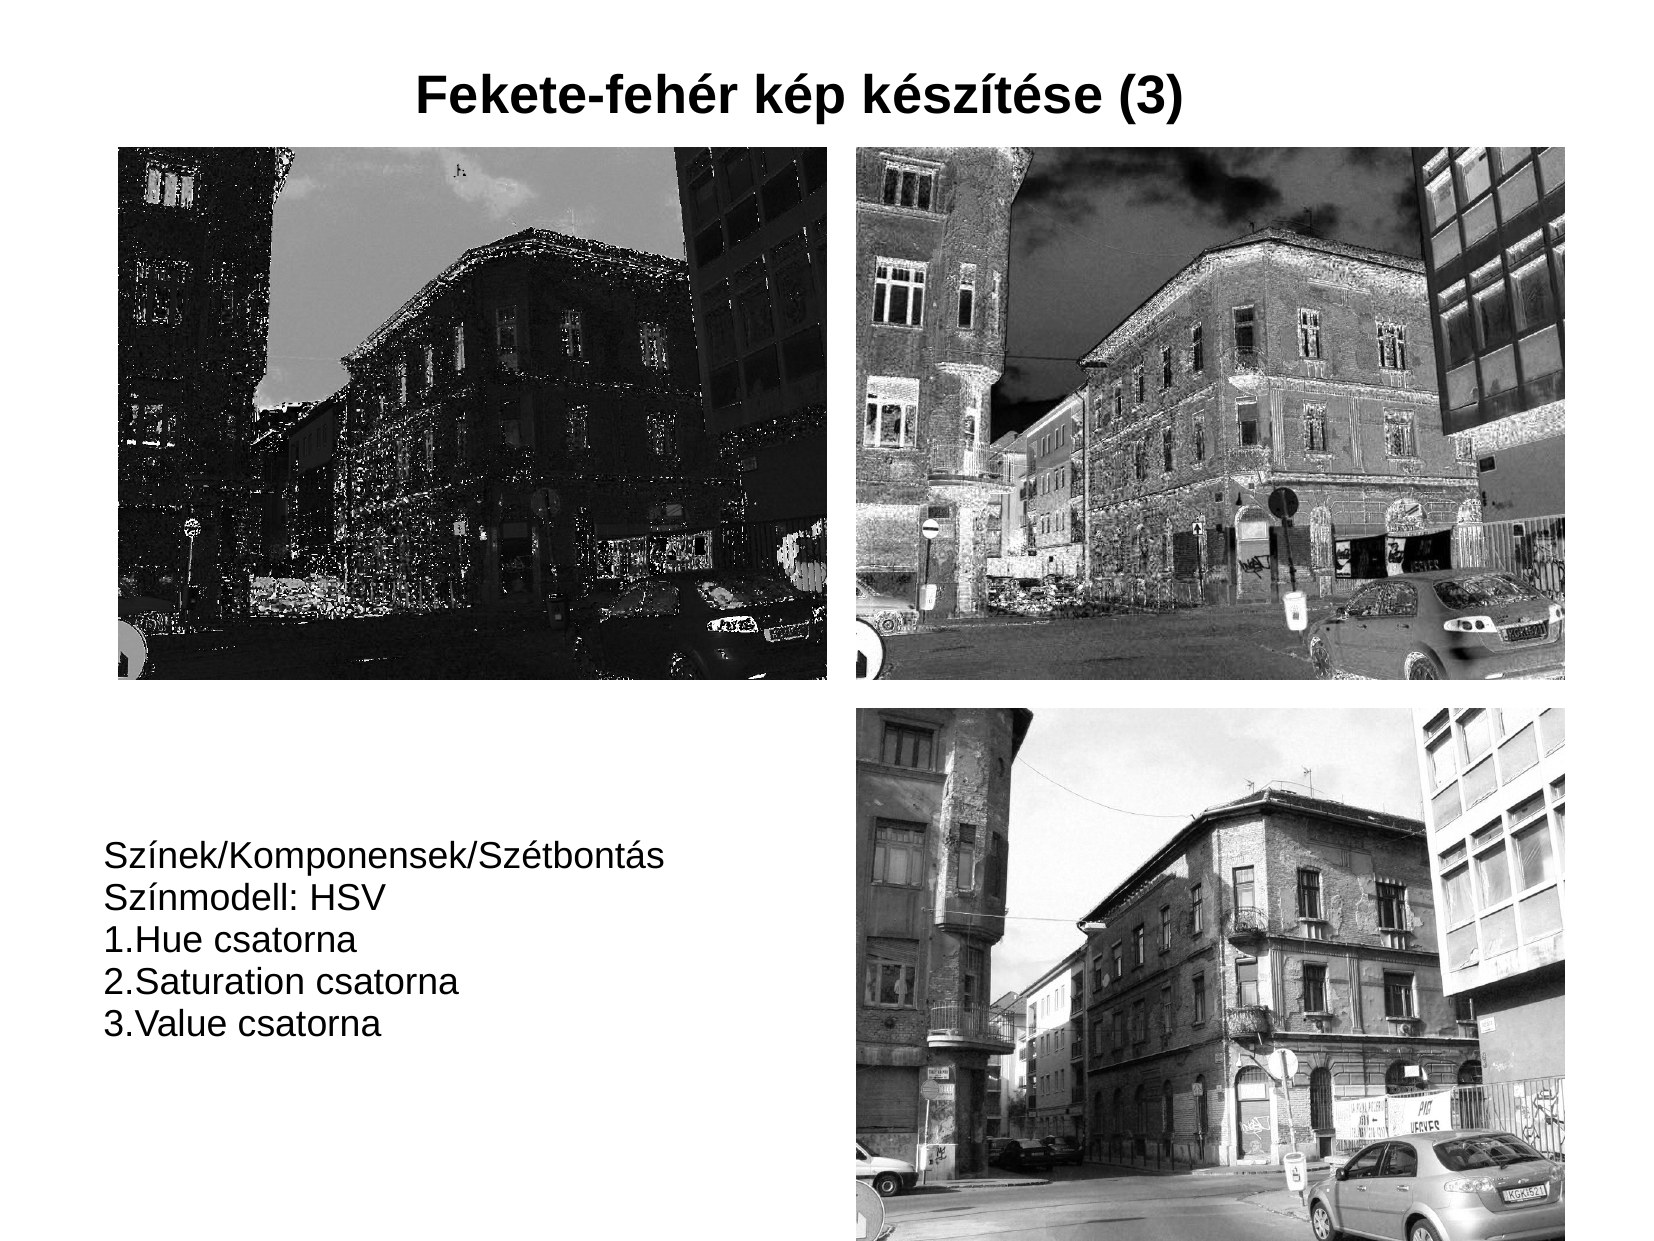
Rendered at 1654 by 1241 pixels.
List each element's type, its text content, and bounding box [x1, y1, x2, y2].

picture [118, 147, 827, 680]
picture [856, 147, 1565, 680]
text_box Fekete-fehér kép készítése (3) [401, 57, 1201, 135]
text_box Színek/Komponensek/Szétbontás Színmodell: HSV Hue csatorna Saturation csatorna Value csatorna [88, 826, 680, 1052]
picture [856, 708, 1565, 1241]
